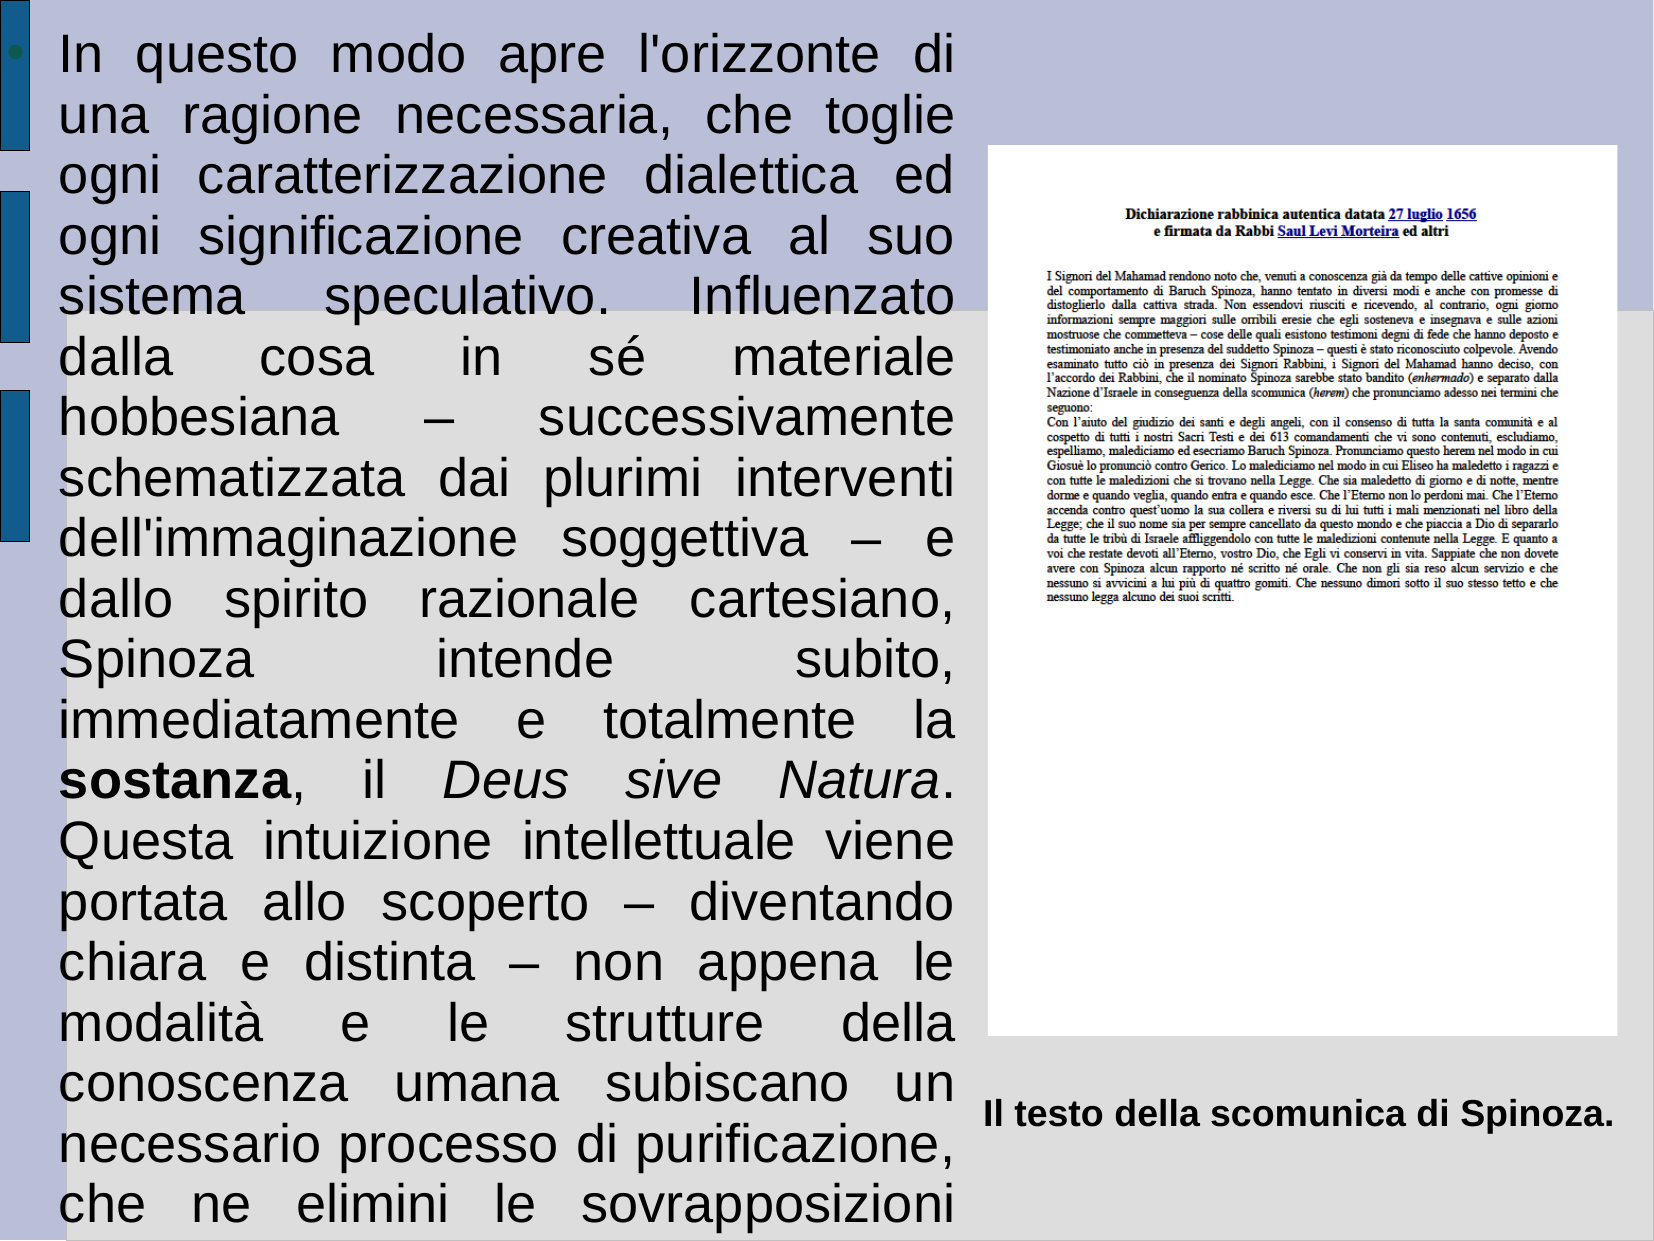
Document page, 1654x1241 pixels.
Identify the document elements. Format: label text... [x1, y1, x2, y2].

chart [987, 145, 1618, 1036]
title [957, 91, 1534, 299]
list In questo modo apre l'orizzonte di una ragione necessaria, che toglie ogni caratterizzazione dialettica ed ogni significazione creativa al suo sistema speculativo. Influenzato dalla cosa in sé materiale hobbesiana – successivamente schematizzata dai plurimi interventi dell'immaginazione soggettiva – e dallo spirito razionale cartesiano, Spinoza intende subito, immediatamente e totalmente la sostanza, il Deus sive Natura. Questa intuizione intellettuale viene portata allo scoperto – diventando chiara e distinta – non appena le modalità e le strutture della conoscenza umana subiscano un necessario processo di purificazione, che ne elimini le sovrapposizioni indebite e le conseguenti incrostazioni. [0, 23, 957, 1238]
text_box Il testo della scomunica di Spinoza. [974, 1092, 1625, 1136]
